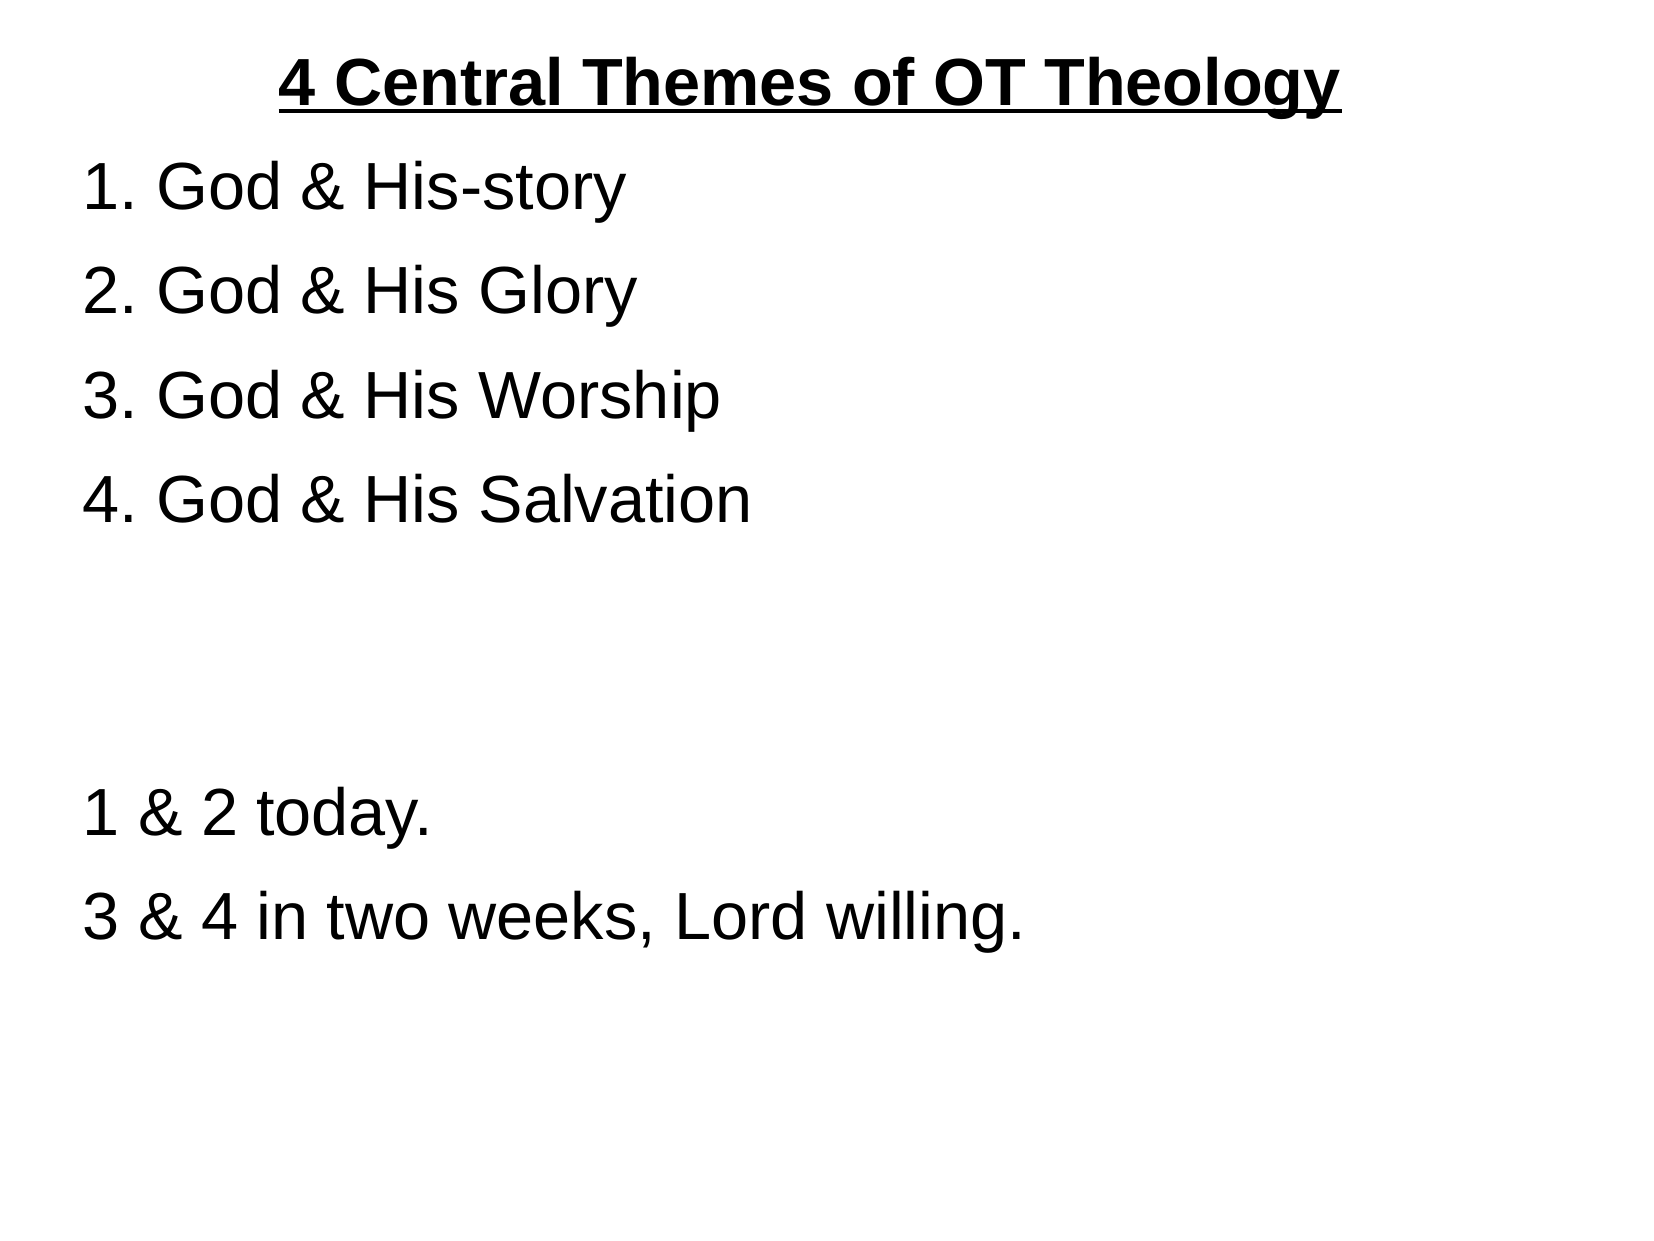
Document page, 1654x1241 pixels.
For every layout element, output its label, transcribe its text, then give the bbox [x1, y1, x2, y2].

list 4 Central Themes of OT Theology 1. God & His-story 2. God & His Glory 3. God & His Worship 4. God & His Salvation 1 & 2 today. 3 & 4 in two weeks, Lord willing. [82, 45, 1538, 1171]
